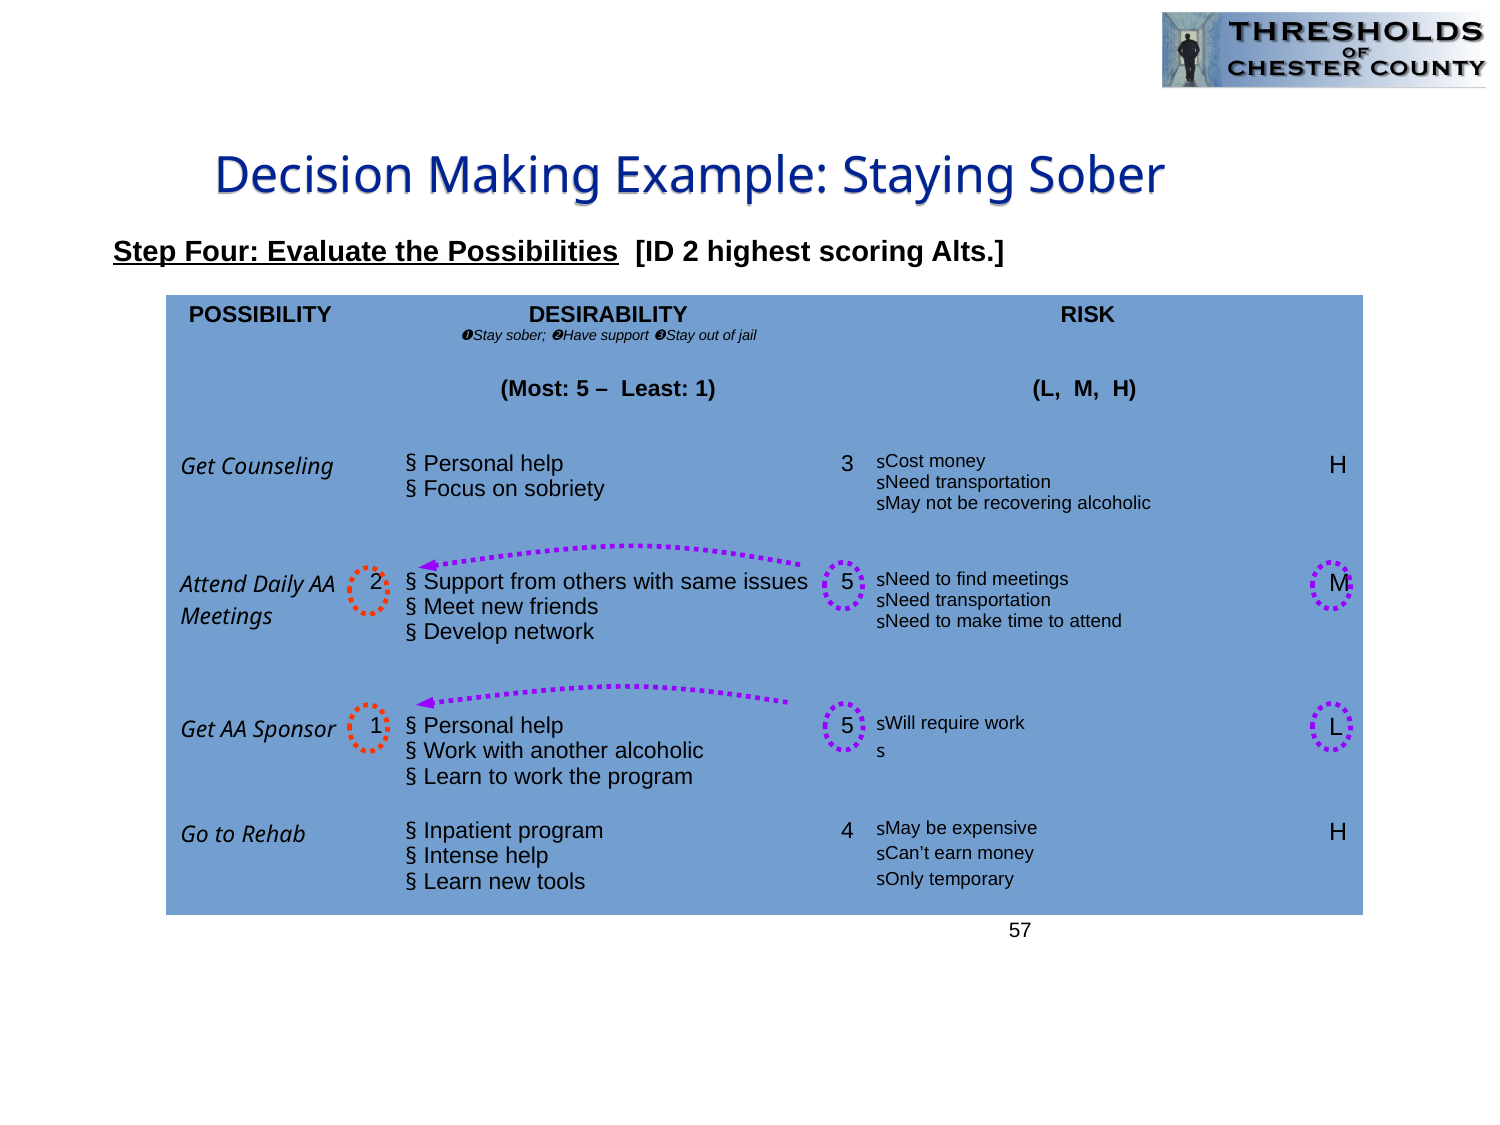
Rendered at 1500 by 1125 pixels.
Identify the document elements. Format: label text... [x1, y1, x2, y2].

table_header [826, 295, 862, 369]
table_cell 1 [355, 705, 391, 810]
table_cell 5 [826, 561, 862, 705]
table_cell H [1314, 810, 1363, 915]
table_cell Go to Rehab [166, 810, 355, 915]
table_cell Personal help Work with another alcoholic Learn to work the program [391, 705, 826, 810]
table_header POSSIBILITY [166, 295, 355, 369]
text_box 57 [993, 915, 1229, 966]
table_cell L [1314, 705, 1363, 810]
table_cell Get Counseling [166, 443, 355, 561]
table_cell Cost money Need transportation May not be recovering alcoholic [862, 443, 1314, 561]
text_box Step Four: Evaluate the Possibilities [ID 2 highest scoring Alts.] [98, 224, 1175, 276]
table_cell 2 [355, 561, 391, 705]
table_header DESIRABILITY Stay sober; Have support Stay out of jail [391, 295, 826, 369]
table_cell [355, 443, 391, 561]
table_cell 5 [826, 705, 862, 810]
table_cell Attend Daily AA Meetings [166, 561, 355, 705]
table_cell Inpatient program Intense help Learn new tools [391, 810, 826, 915]
table_cell Need to find meetings Need transportation Need to make time to attend [862, 561, 1314, 705]
table_cell May be expensive Can’t earn money Only temporary [862, 810, 1314, 915]
table_cell 3 [826, 443, 862, 561]
table_cell Personal help Focus on sobriety [391, 443, 826, 561]
title Decision Making Example: Staying Sober [24, 125, 1370, 221]
table_cell [826, 369, 862, 443]
table_cell 4 [826, 810, 862, 915]
table_cell Get AA Sponsor [166, 705, 355, 810]
table_header RISK [862, 295, 1314, 369]
table_header [1314, 295, 1363, 369]
table_cell Support from others with same issues Meet new friends Develop network [391, 561, 826, 705]
table_cell Will require work [862, 705, 1314, 810]
table_cell (Most: 5 – Least: 1) [391, 369, 826, 443]
table_cell [1314, 369, 1363, 443]
table_header [355, 295, 391, 369]
table_cell (L, M, H) [862, 369, 1314, 443]
table_cell [355, 810, 391, 915]
table_cell M [1314, 561, 1363, 705]
table_cell [166, 369, 355, 443]
table_cell H [1314, 443, 1363, 561]
table_cell [355, 369, 391, 443]
